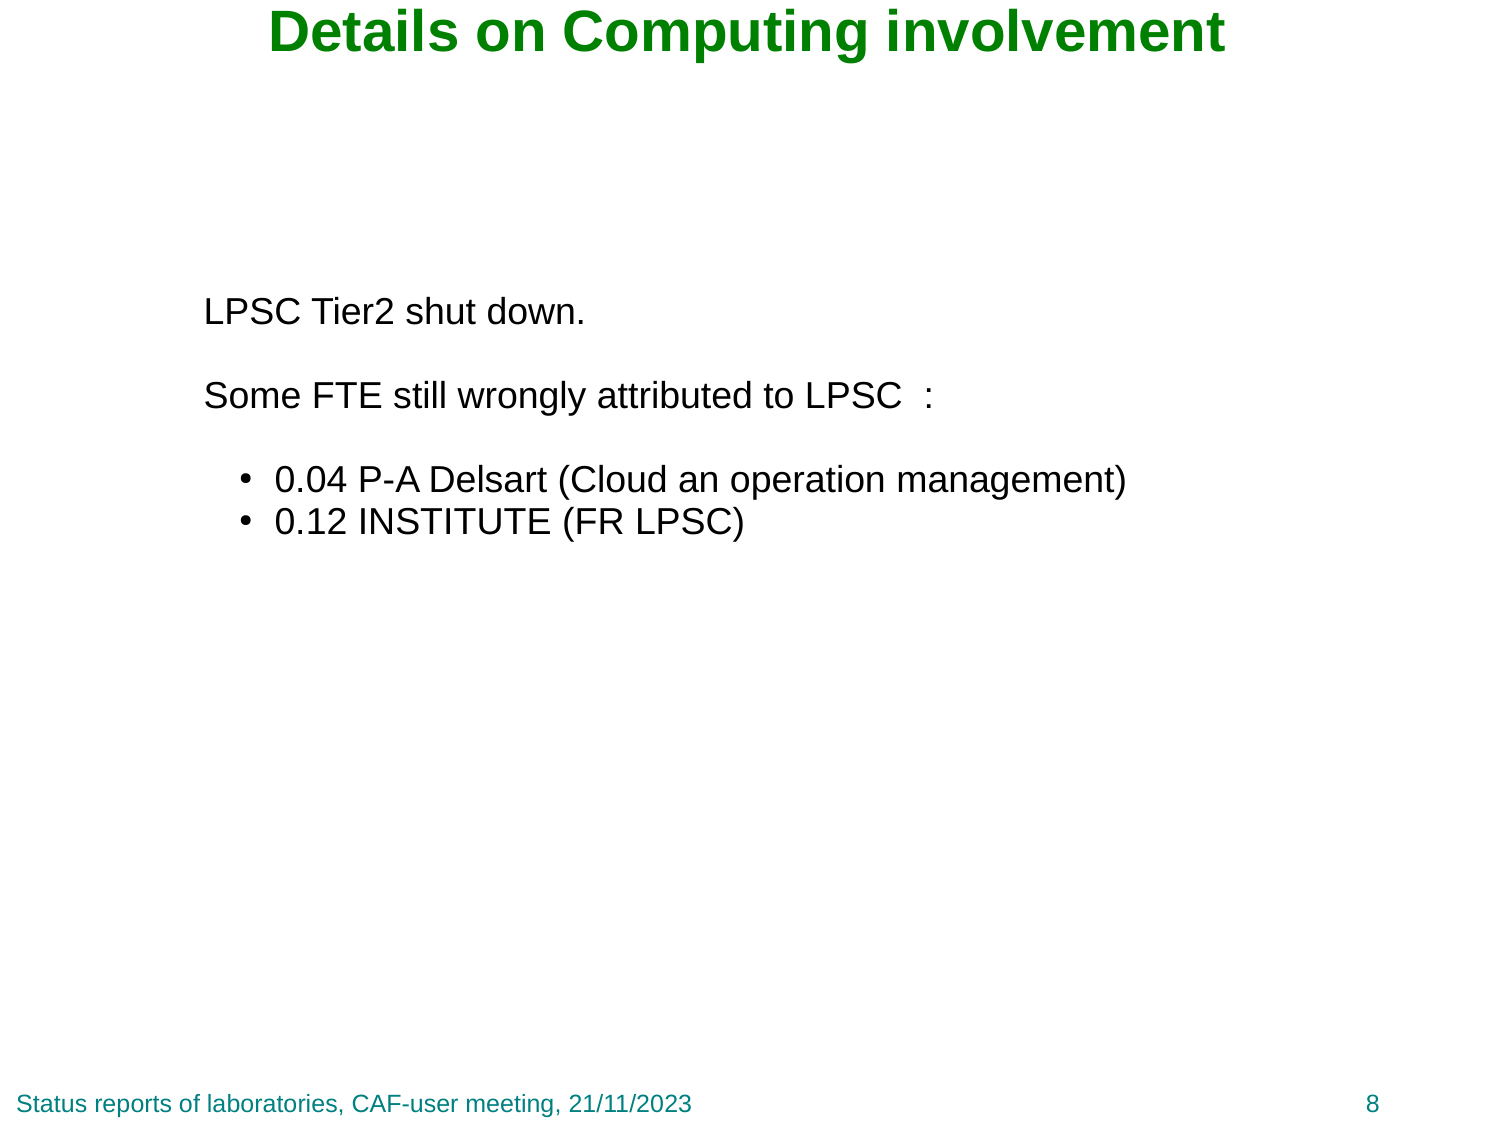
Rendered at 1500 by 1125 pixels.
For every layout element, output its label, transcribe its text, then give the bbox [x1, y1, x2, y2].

text_box Details on Computing involvement [7, 0, 1500, 119]
text_box LPSC Tier2 shut down. Some FTE still wrongly attributed to LPSC : 0.04 P-A Delsart (Cloud an operation management) 0.12 INSTITUTE (FR LPSC) [188, 283, 1143, 551]
